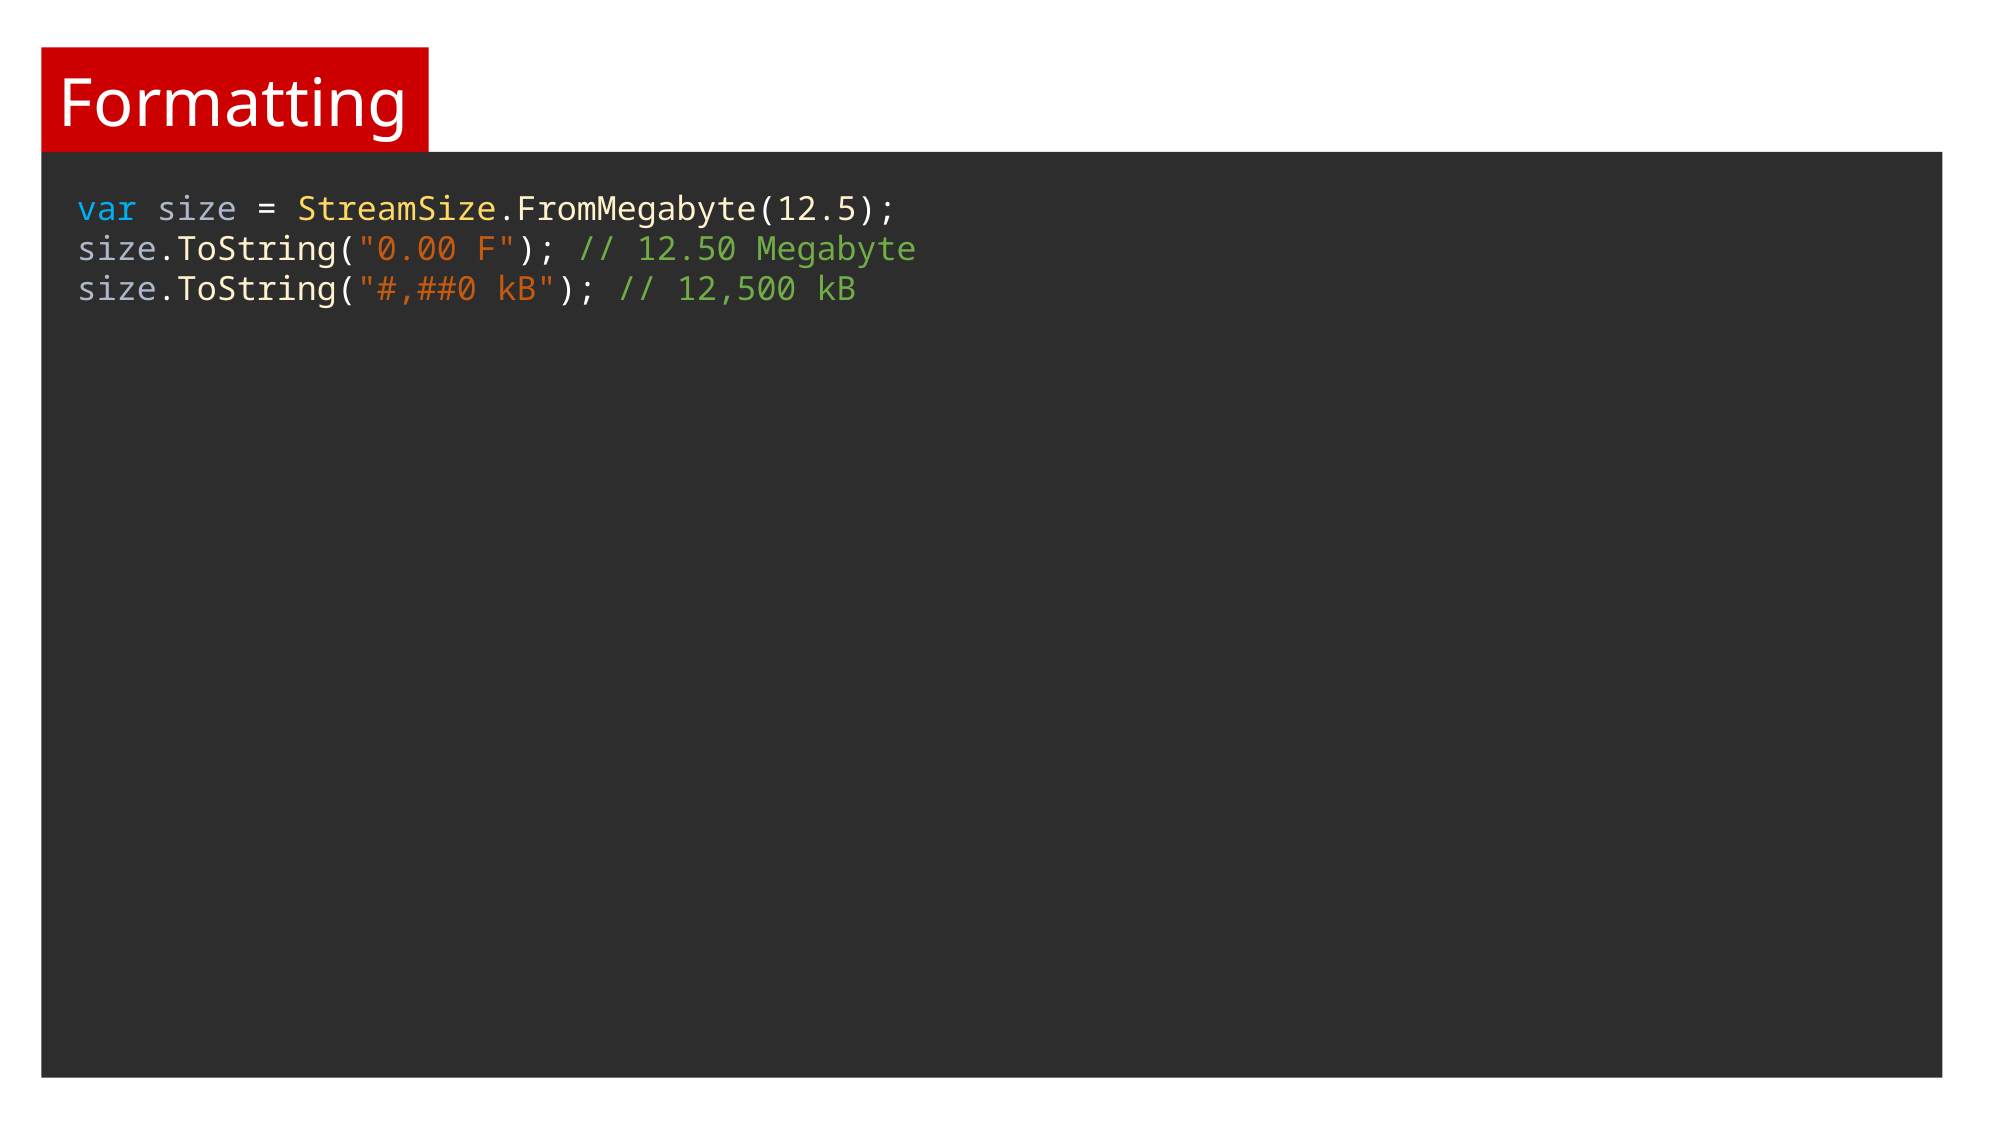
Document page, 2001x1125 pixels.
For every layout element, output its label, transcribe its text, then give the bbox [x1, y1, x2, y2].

text_box [41, 152, 1942, 1078]
text_box var size = StreamSize.FromMegabyte(12.5); size.ToString("0.00 F"); // 12.50 Megabyte size.ToString("#,##0 kB"); // 12,500 kB [41, 152, 875, 356]
text_box Formatting [41, 47, 429, 153]
